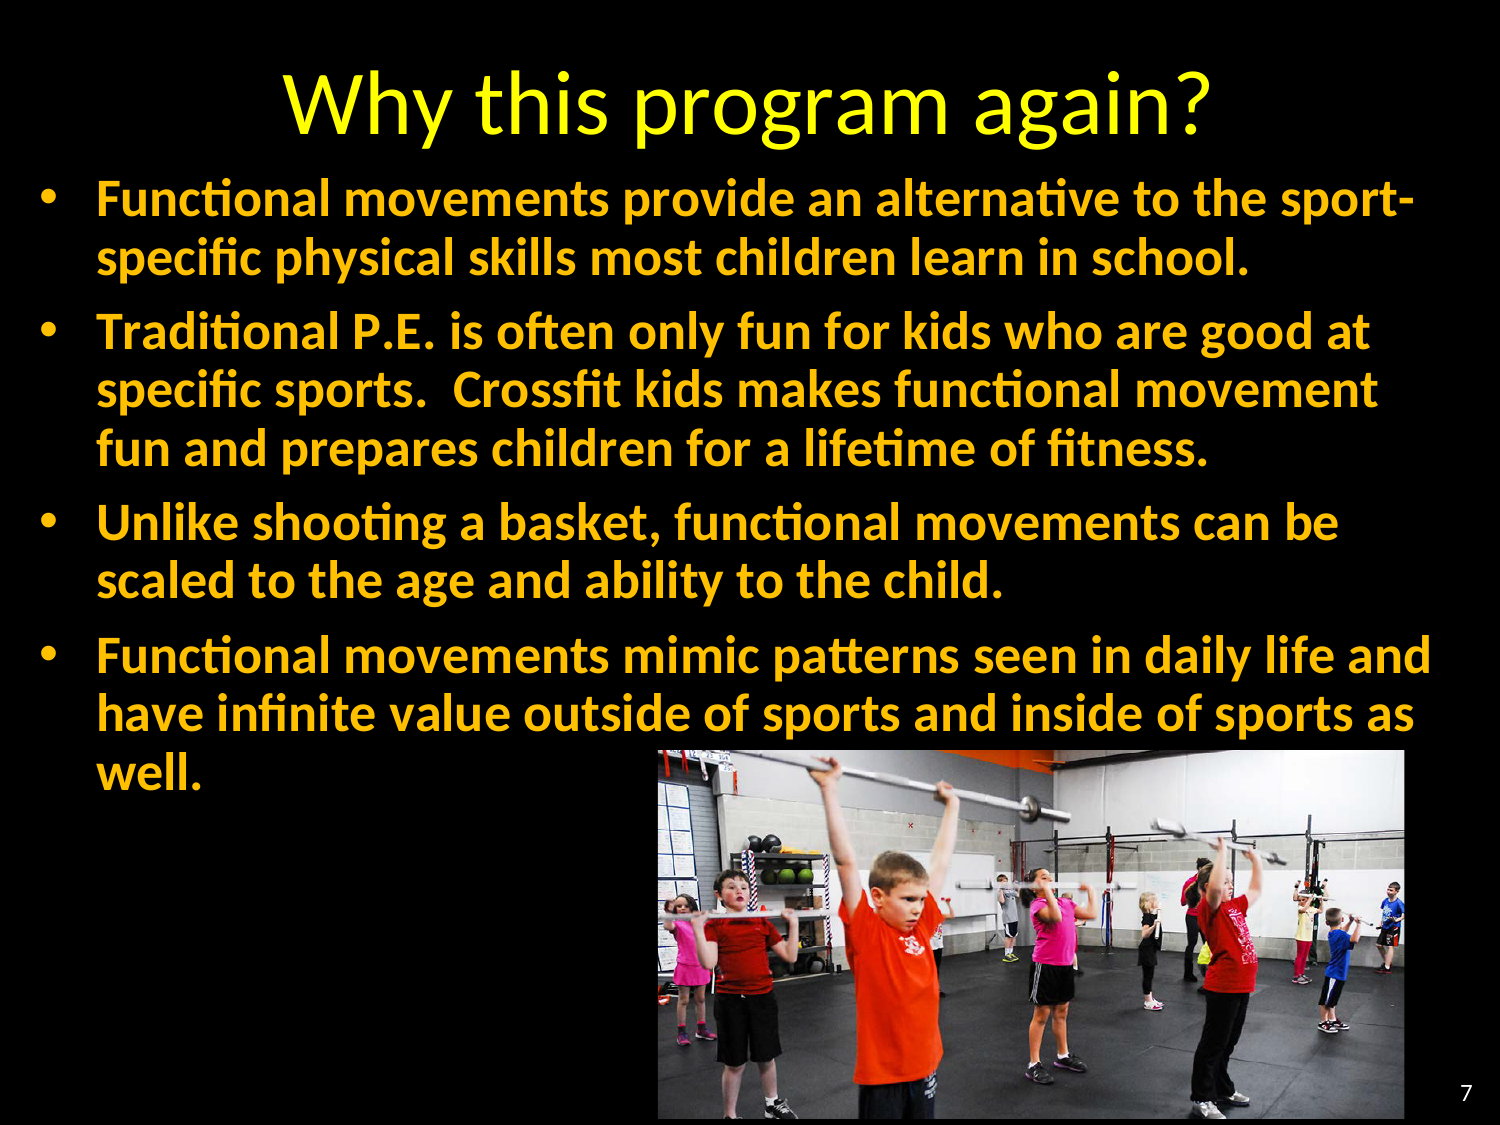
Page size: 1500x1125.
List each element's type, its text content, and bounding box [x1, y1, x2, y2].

title Why this program again? [75, 24, 1426, 162]
picture [657, 750, 1405, 1119]
list Functional movements provide an alternative to the sport-specific physical skills most children learn in school. Traditional P.E. is often only fun for kids who are good at specific sports. Crossfit kids makes functional movement fun and prepares children for a lifetime of fitness. Unlike shooting a basket, functional movements can be scaled to the age and ability to the child. Functional movements mimic patterns seen in daily life and have infinite value outside of sports and inside of sports as well. [24, 162, 1455, 1025]
text_box <number> [1137, 1061, 1488, 1122]
